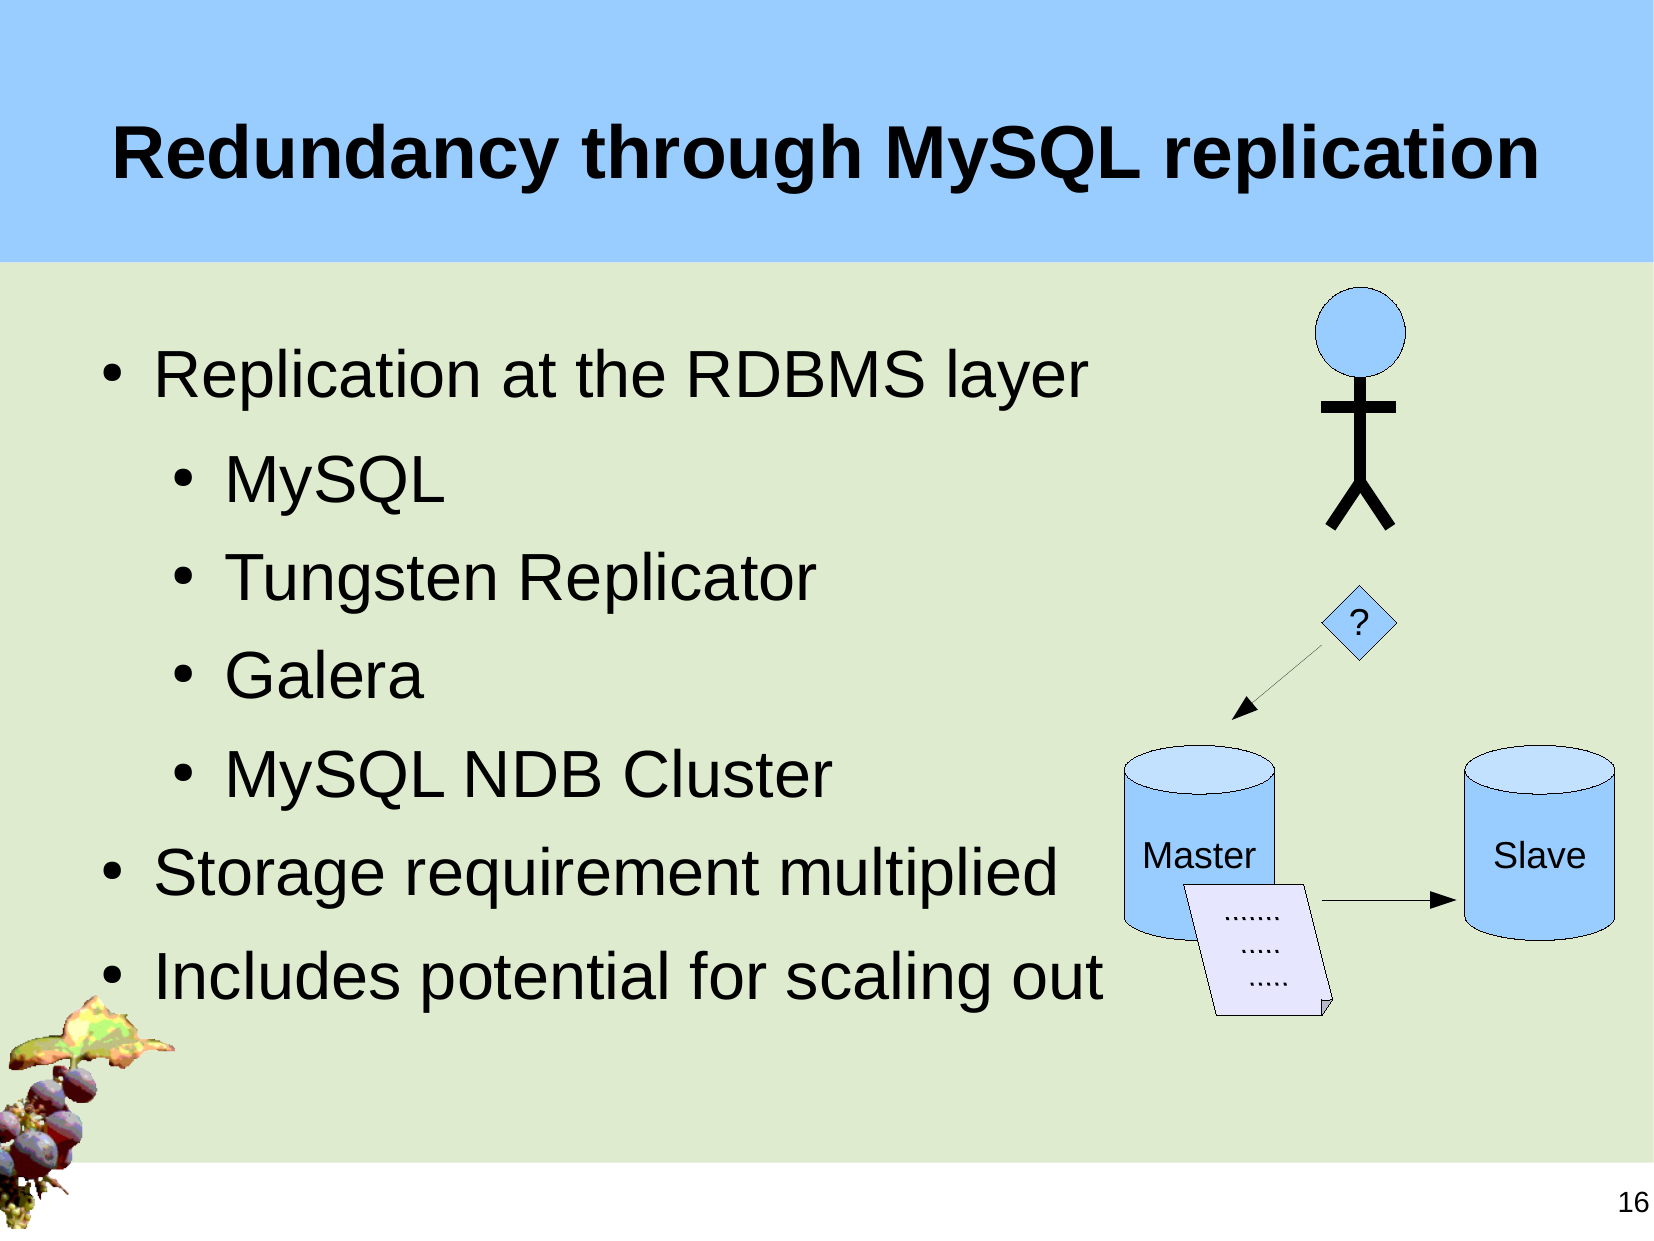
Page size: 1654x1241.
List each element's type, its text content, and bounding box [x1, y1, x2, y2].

picture [0, 990, 188, 1229]
text_box Slave [1464, 771, 1615, 941]
text_box ....... ..... ..... [1183, 884, 1333, 1016]
table_cell + [1464, 745, 1615, 795]
text_box [1315, 287, 1406, 377]
table_cell (1) [1124, 745, 1275, 795]
text_box Master [1124, 773, 1275, 941]
title Redundancy through MySQL replication [82, 49, 1571, 257]
text_box ? [1321, 585, 1397, 661]
list Replication at the RDBMS layer MySQL Tungsten Replicator Galera MySQL NDB Cluster Storage requirement multiplied Includes potential for scaling out [82, 337, 1126, 1109]
